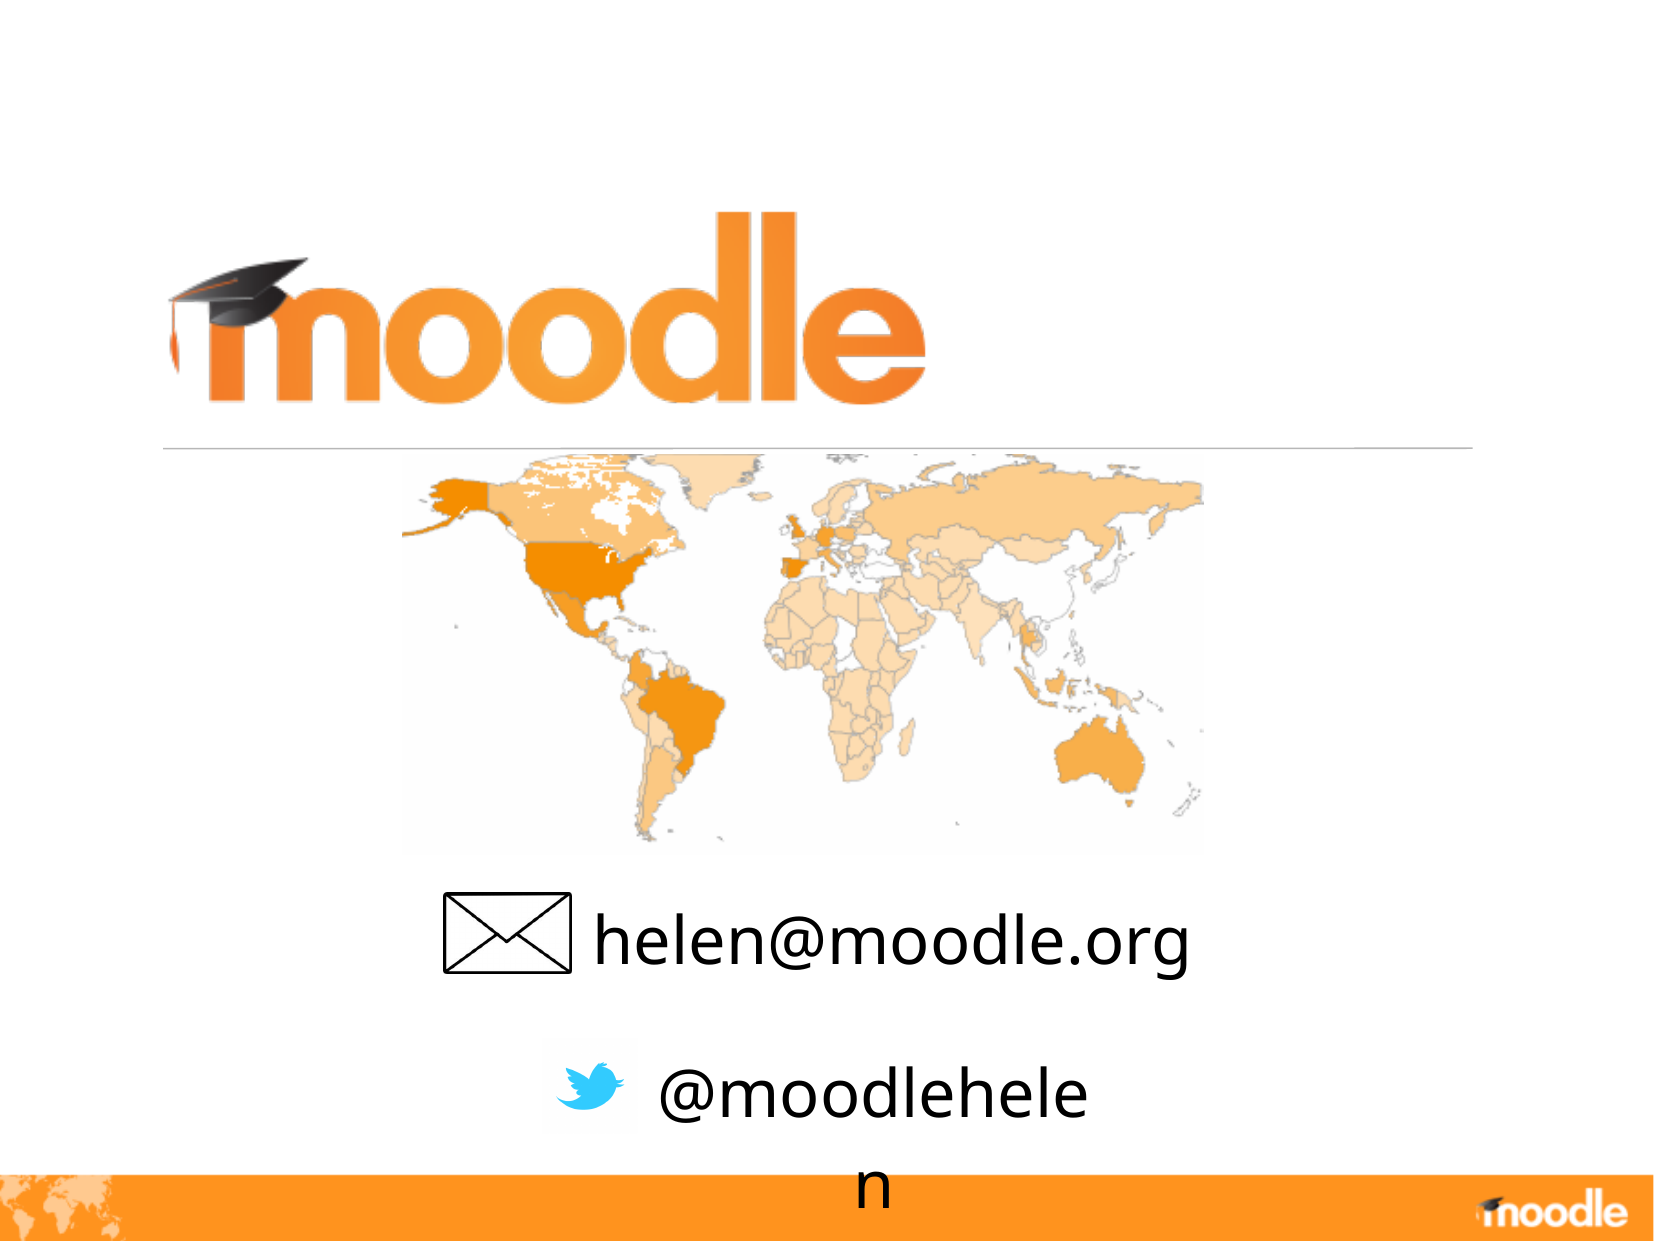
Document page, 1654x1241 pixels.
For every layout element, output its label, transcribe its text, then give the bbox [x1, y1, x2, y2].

picture [0, 1172, 1654, 1241]
picture [863, 1172, 871, 1177]
picture [443, 892, 572, 975]
text_box helen@moodle.org [577, 885, 1210, 977]
picture [542, 1038, 638, 1134]
picture [402, 454, 1204, 856]
picture [162, 199, 937, 412]
text_box @moodlehelen [642, 1038, 1126, 1129]
